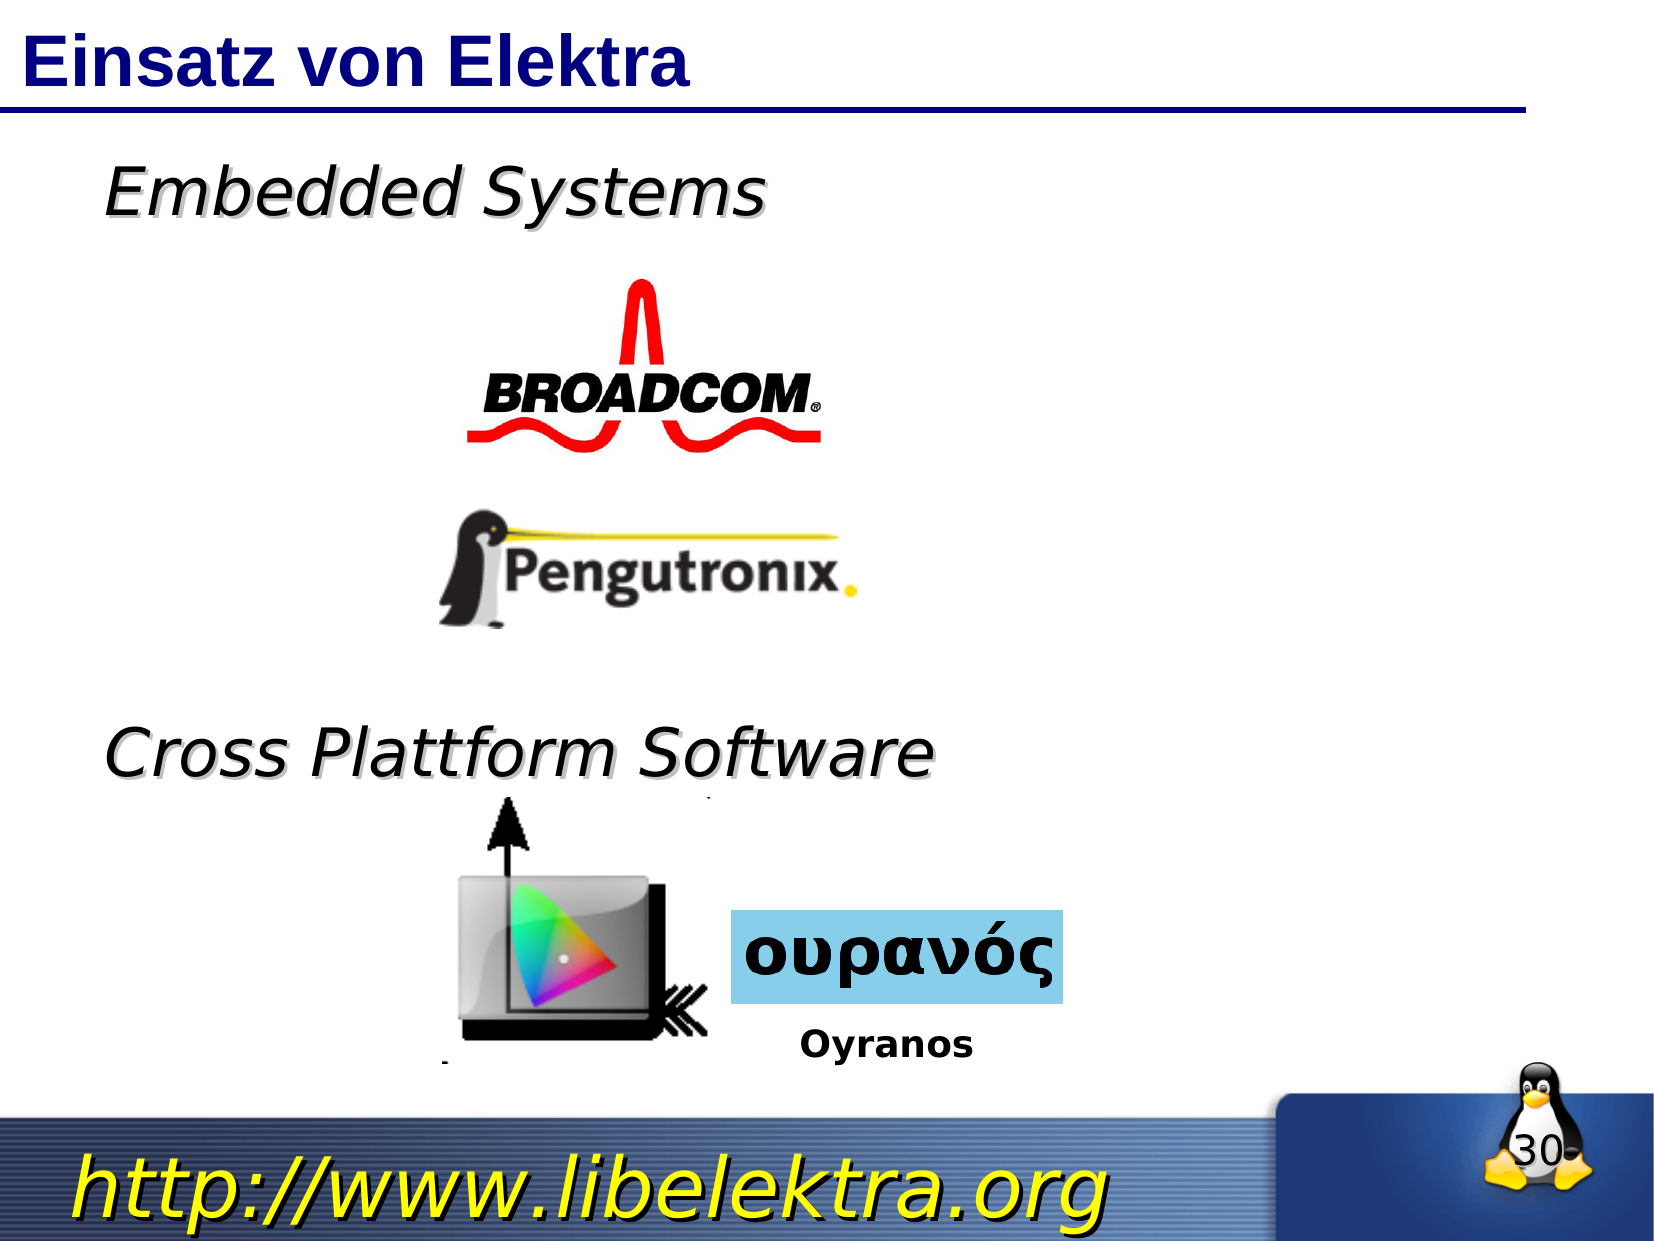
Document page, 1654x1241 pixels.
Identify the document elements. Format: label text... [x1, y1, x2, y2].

text_box Oyranos [799, 1019, 975, 1063]
picture [439, 501, 857, 629]
text_box Cross Plattform Software [104, 708, 1152, 787]
text_box Embedded Systems [104, 147, 1152, 226]
text_box 50 [1312, 1122, 1565, 1178]
picture [0, 797, 1654, 1241]
picture [461, 265, 827, 462]
picture [731, 910, 1063, 1004]
text_box Einsatz von Elektra [21, 14, 1611, 111]
